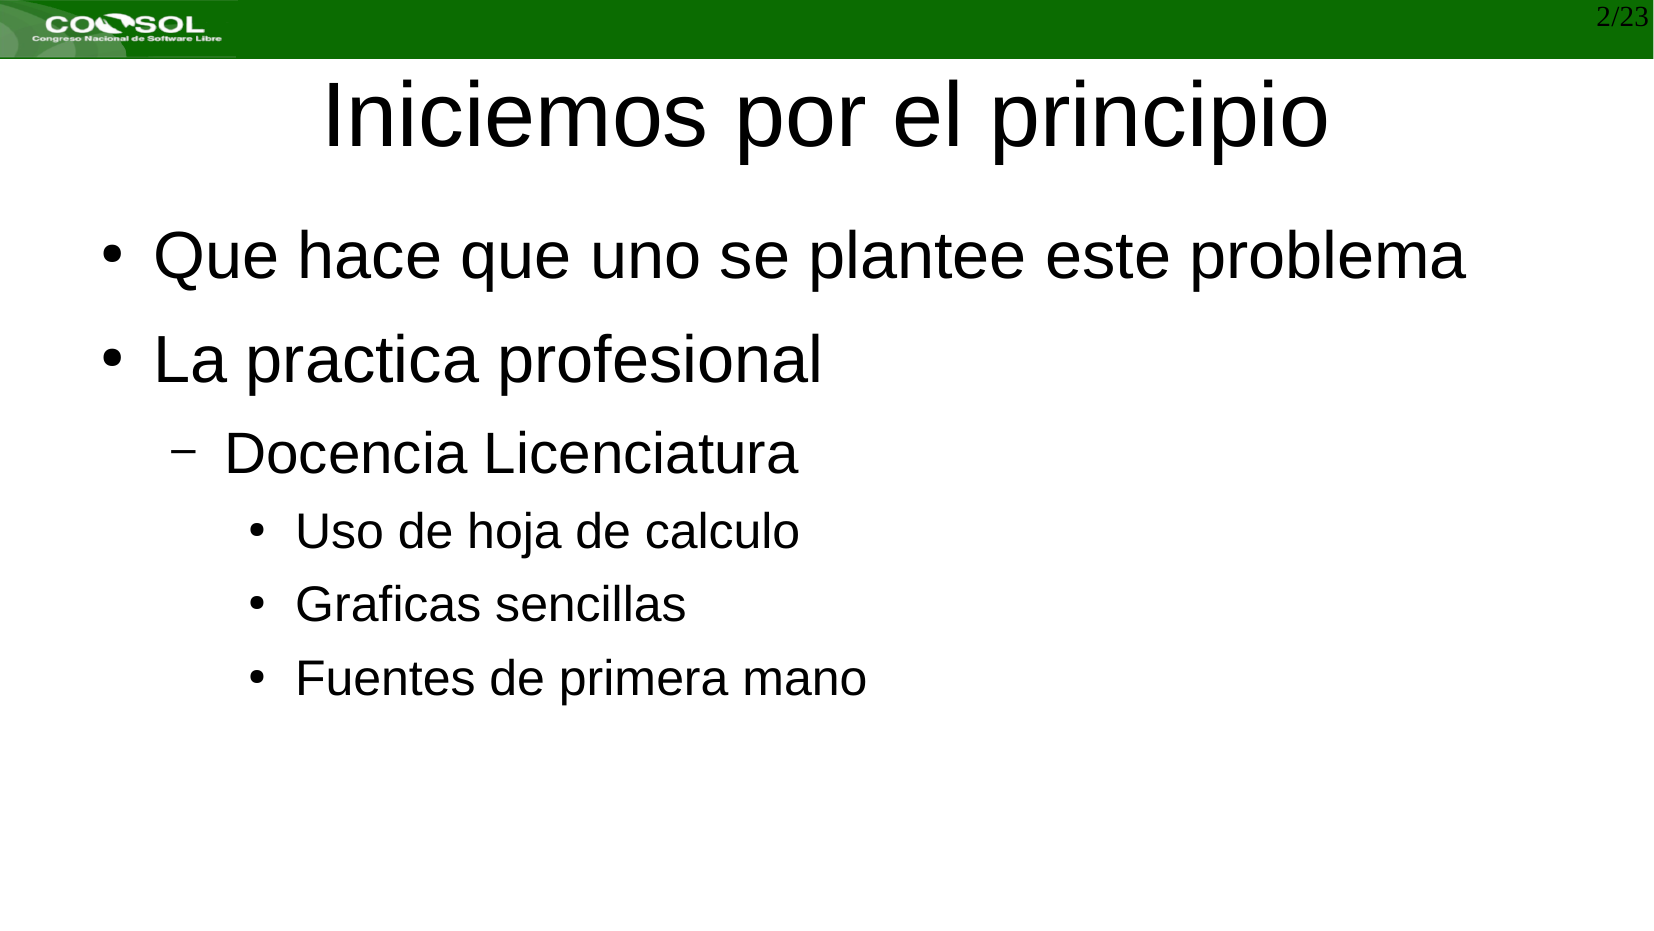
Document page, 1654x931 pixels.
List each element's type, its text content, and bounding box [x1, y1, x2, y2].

list Que hace que uno se plantee este problema La practica profesional Docencia Licenciatura Uso de hoja de calculo Graficas sencillas Fuentes de primera mano [82, 217, 1571, 827]
picture [0, 0, 1654, 59]
title Iniciemos por el principio [82, 37, 1571, 193]
